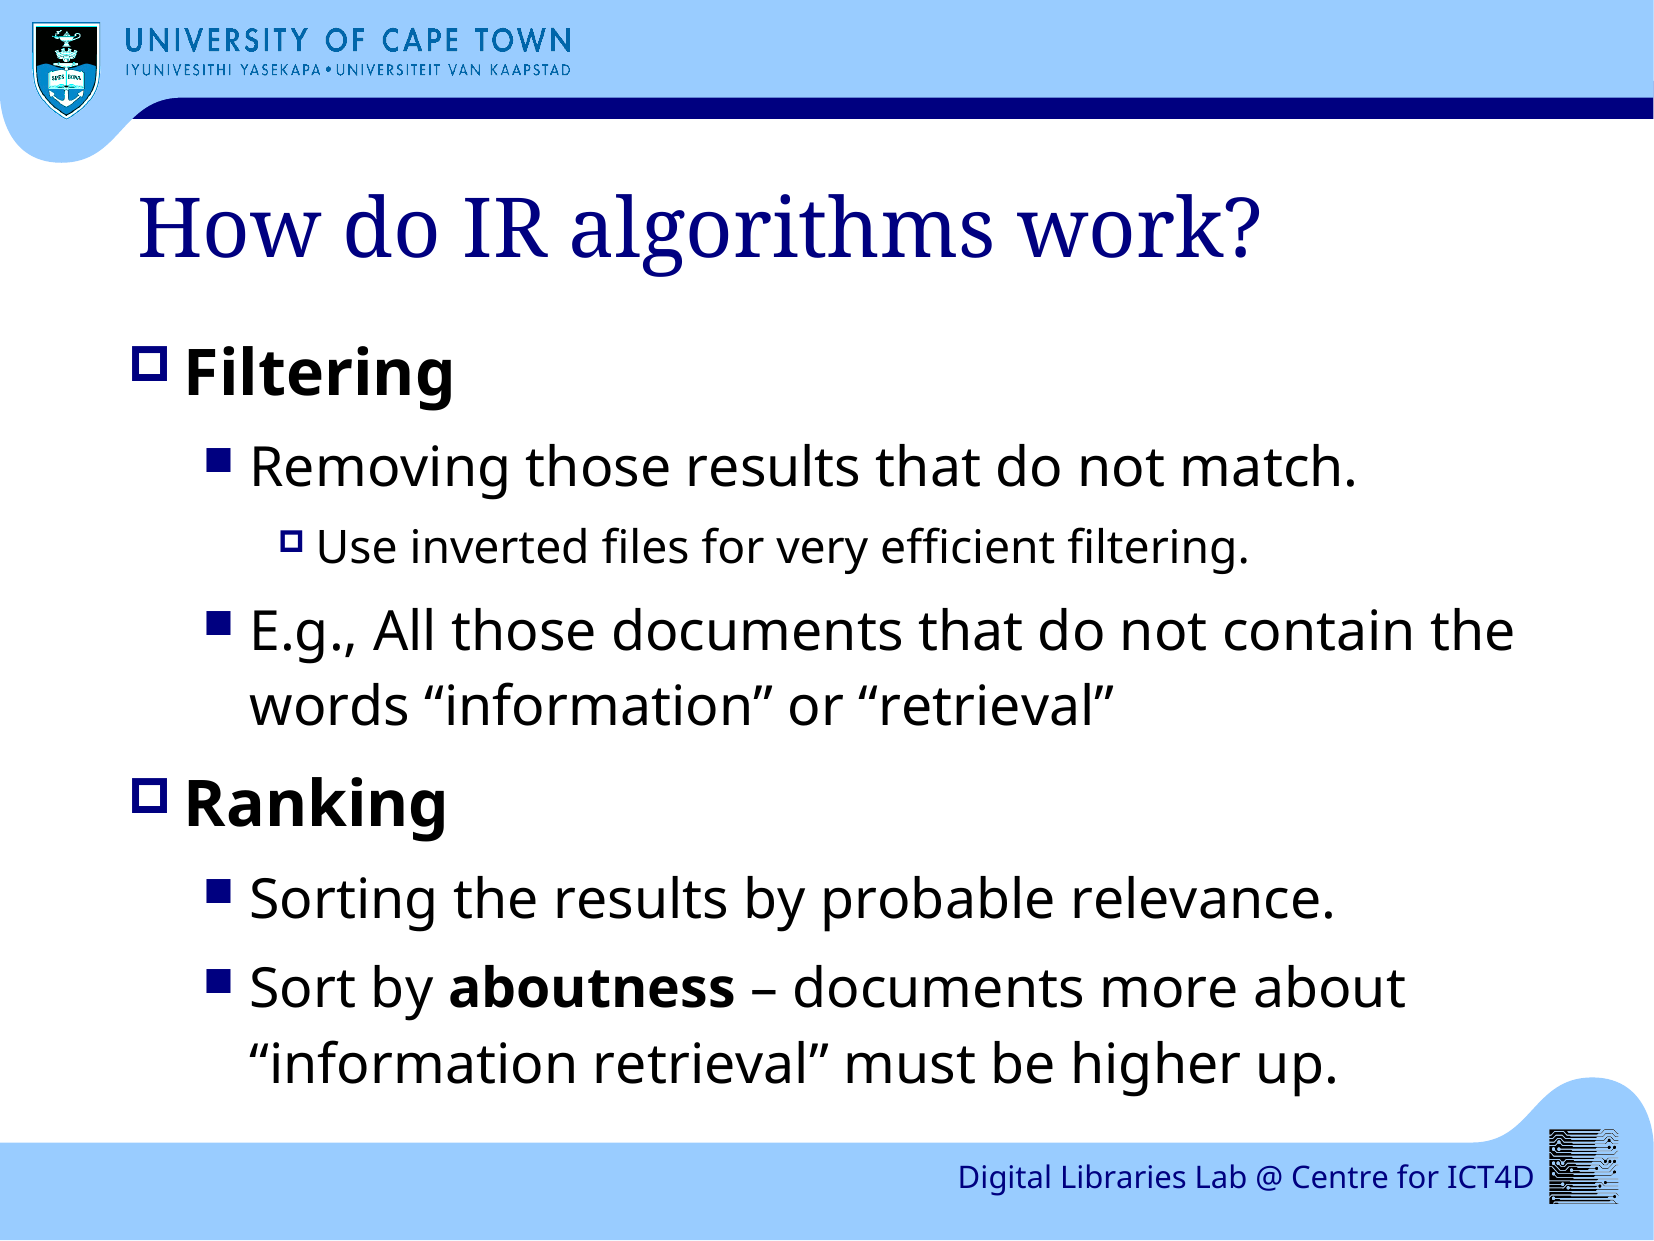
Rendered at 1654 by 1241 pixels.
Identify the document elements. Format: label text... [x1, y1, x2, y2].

picture [122, 25, 573, 78]
picture [1549, 1129, 1619, 1204]
picture [32, 22, 101, 120]
title How do IR algorithms work? [137, 155, 1598, 296]
list Filtering Removing those results that do not match. Use inverted files for very efficient filtering. E.g., All those documents that do not contain the words “information” or “retrieval” Ranking Sorting the results by probable relevance. Sort by aboutness – documents more about “information retrieval” must be higher up. [128, 326, 1597, 1046]
